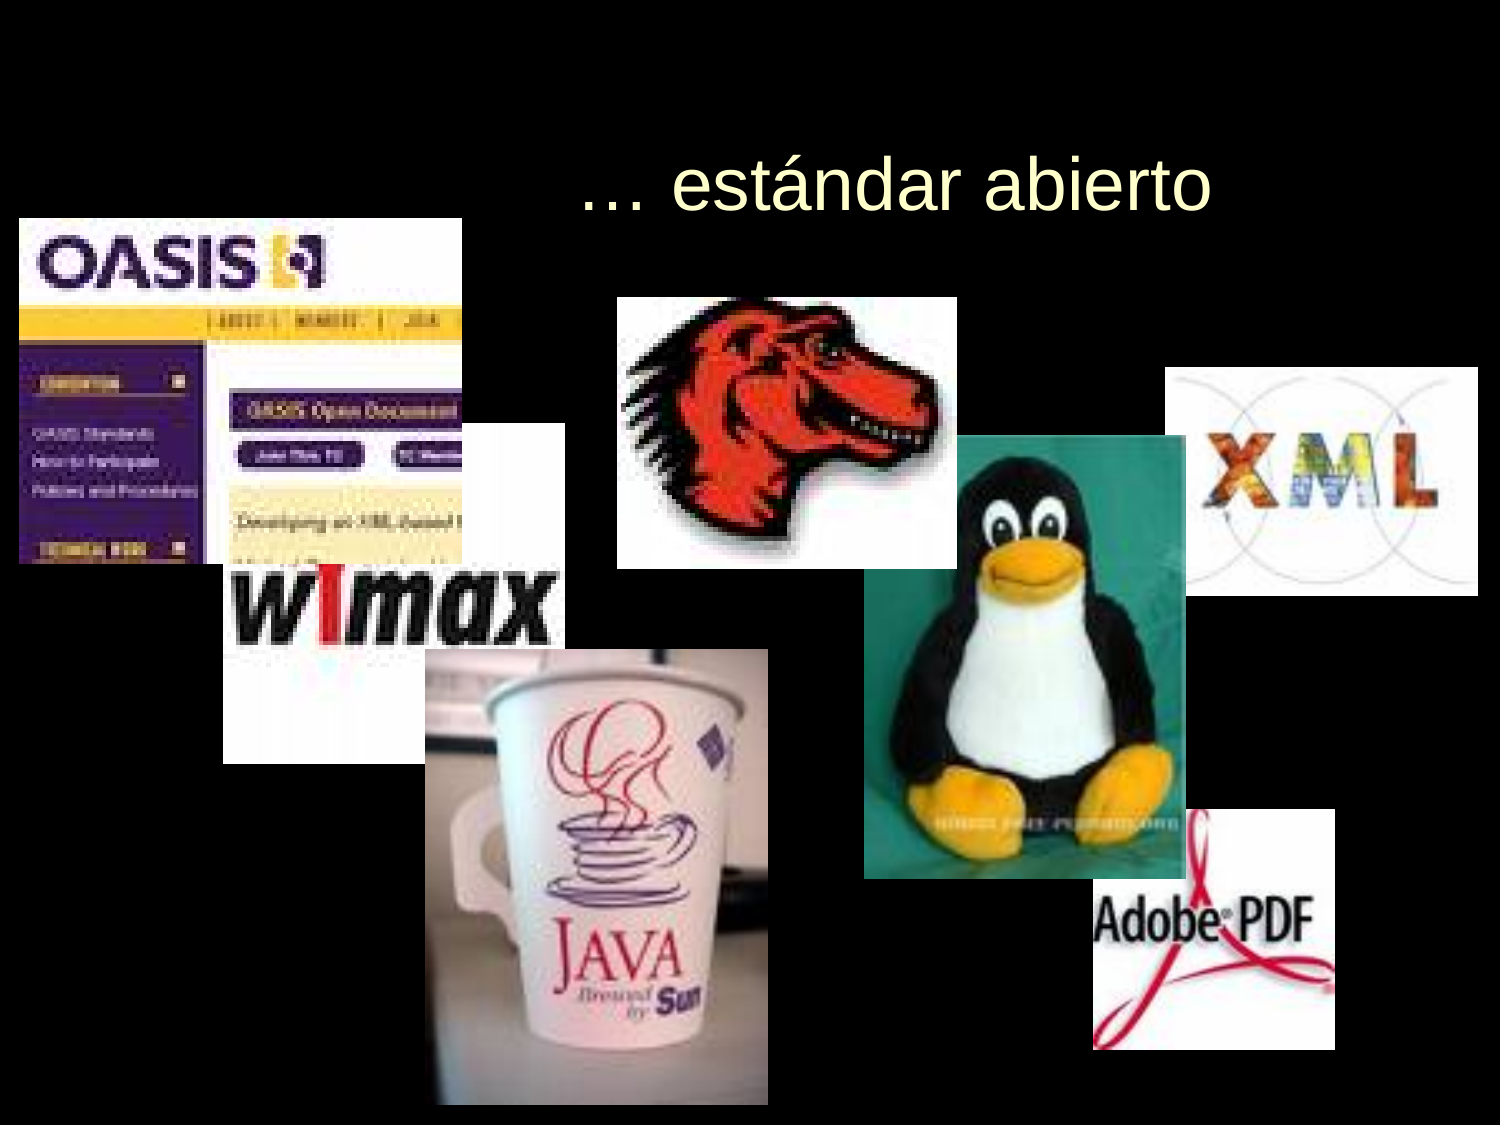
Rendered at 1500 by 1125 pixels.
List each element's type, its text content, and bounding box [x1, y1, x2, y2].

picture [617, 297, 1478, 1051]
picture [19, 218, 768, 1105]
text_box … estándar abierto [290, 128, 1229, 234]
